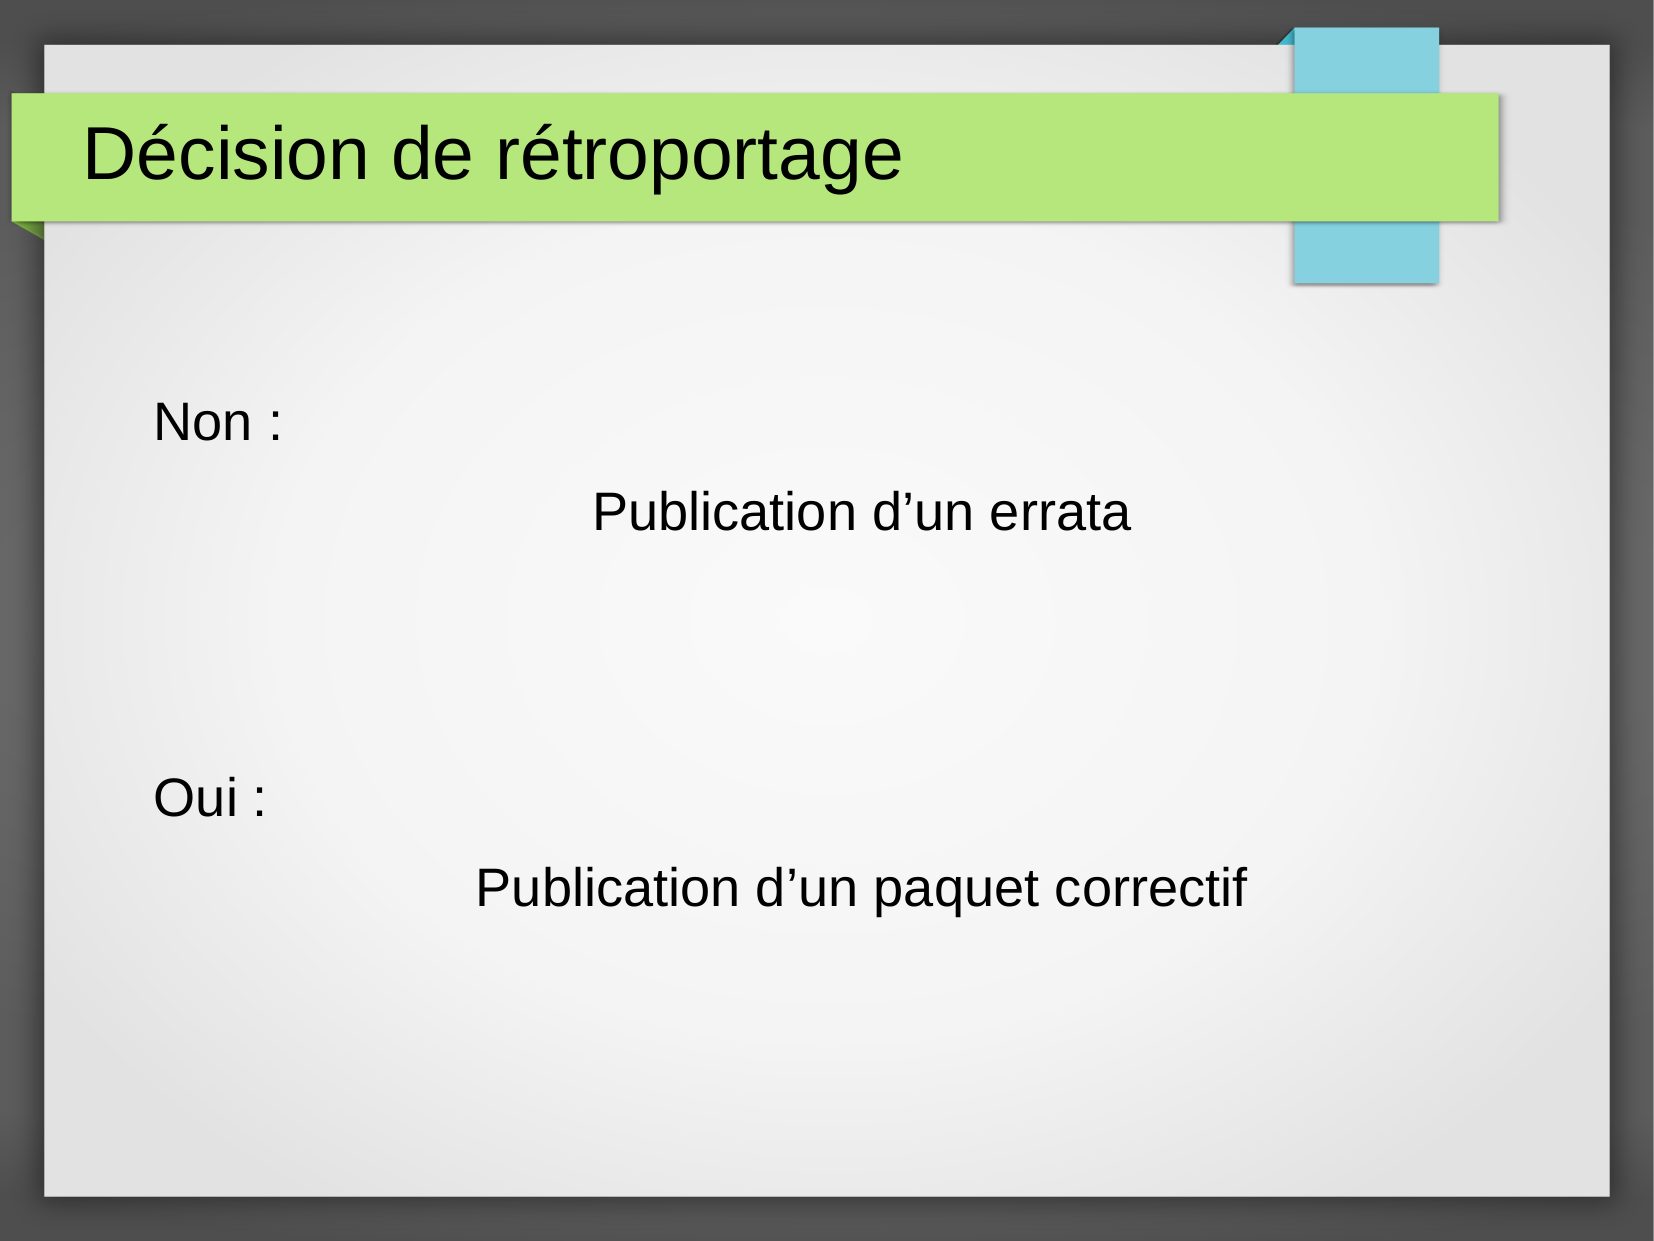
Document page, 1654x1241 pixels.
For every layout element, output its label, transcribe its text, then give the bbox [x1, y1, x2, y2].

list Oui : Publication d’un paquet correctif [82, 670, 1571, 1015]
title Décision de rétroportage [82, 94, 1264, 213]
list Non : Publication d’un errata [82, 295, 1571, 639]
picture [0, 0, 1654, 1241]
